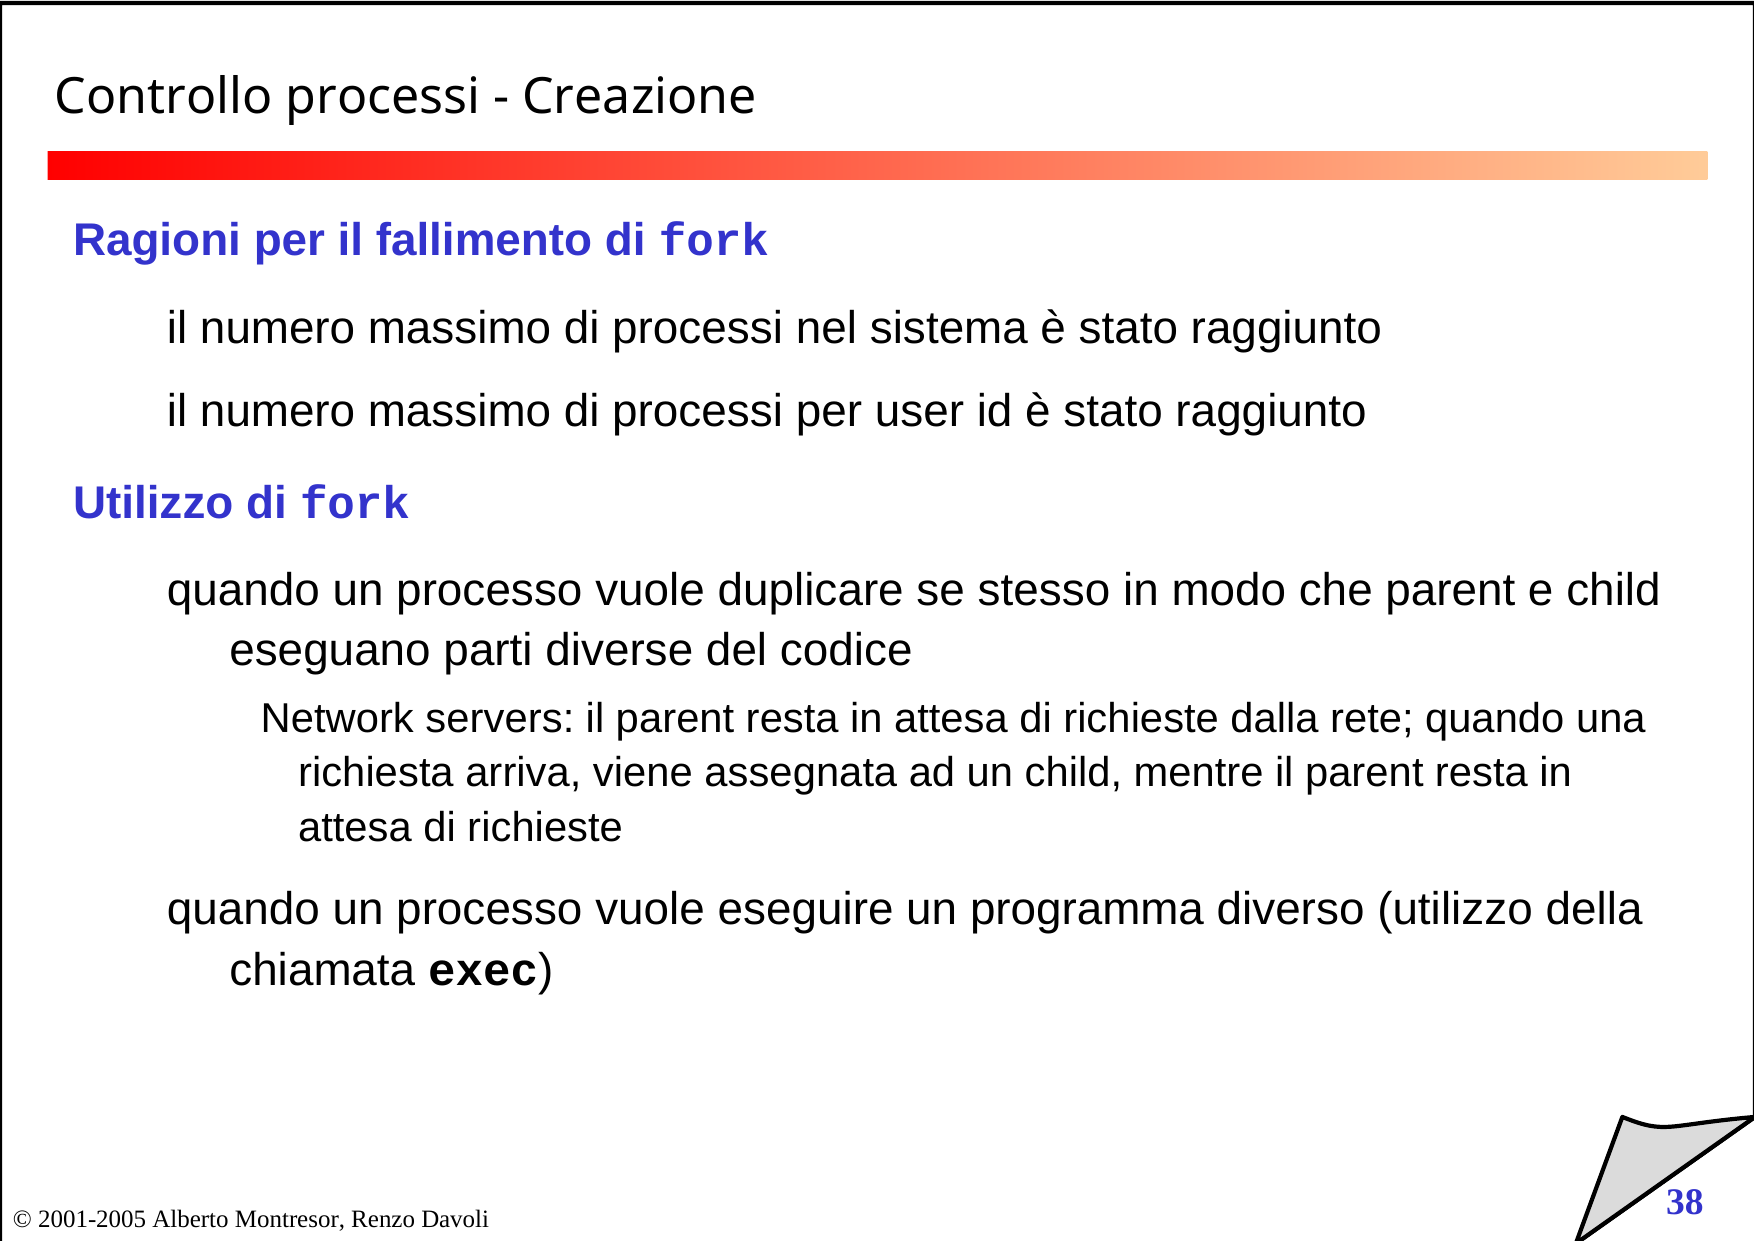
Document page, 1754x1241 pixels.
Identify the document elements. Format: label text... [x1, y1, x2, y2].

title Controllo processi - Creazione [40, 49, 1714, 144]
list Ragioni per il fallimento di fork il numero massimo di processi nel sistema è stato raggiunto il numero massimo di processi per user id è stato raggiunto Utilizzo di fork quando un processo vuole duplicare se stesso in modo che parent e child eseguano parti diverse del codice Network servers: il parent resta in attesa di richieste dalla rete; quando una richiesta arriva, viene assegnata ad un child, mentre il parent resta in attesa di richieste quando un processo vuole eseguire un programma diverso (utilizzo della chiamata exec) [58, 206, 1696, 1157]
